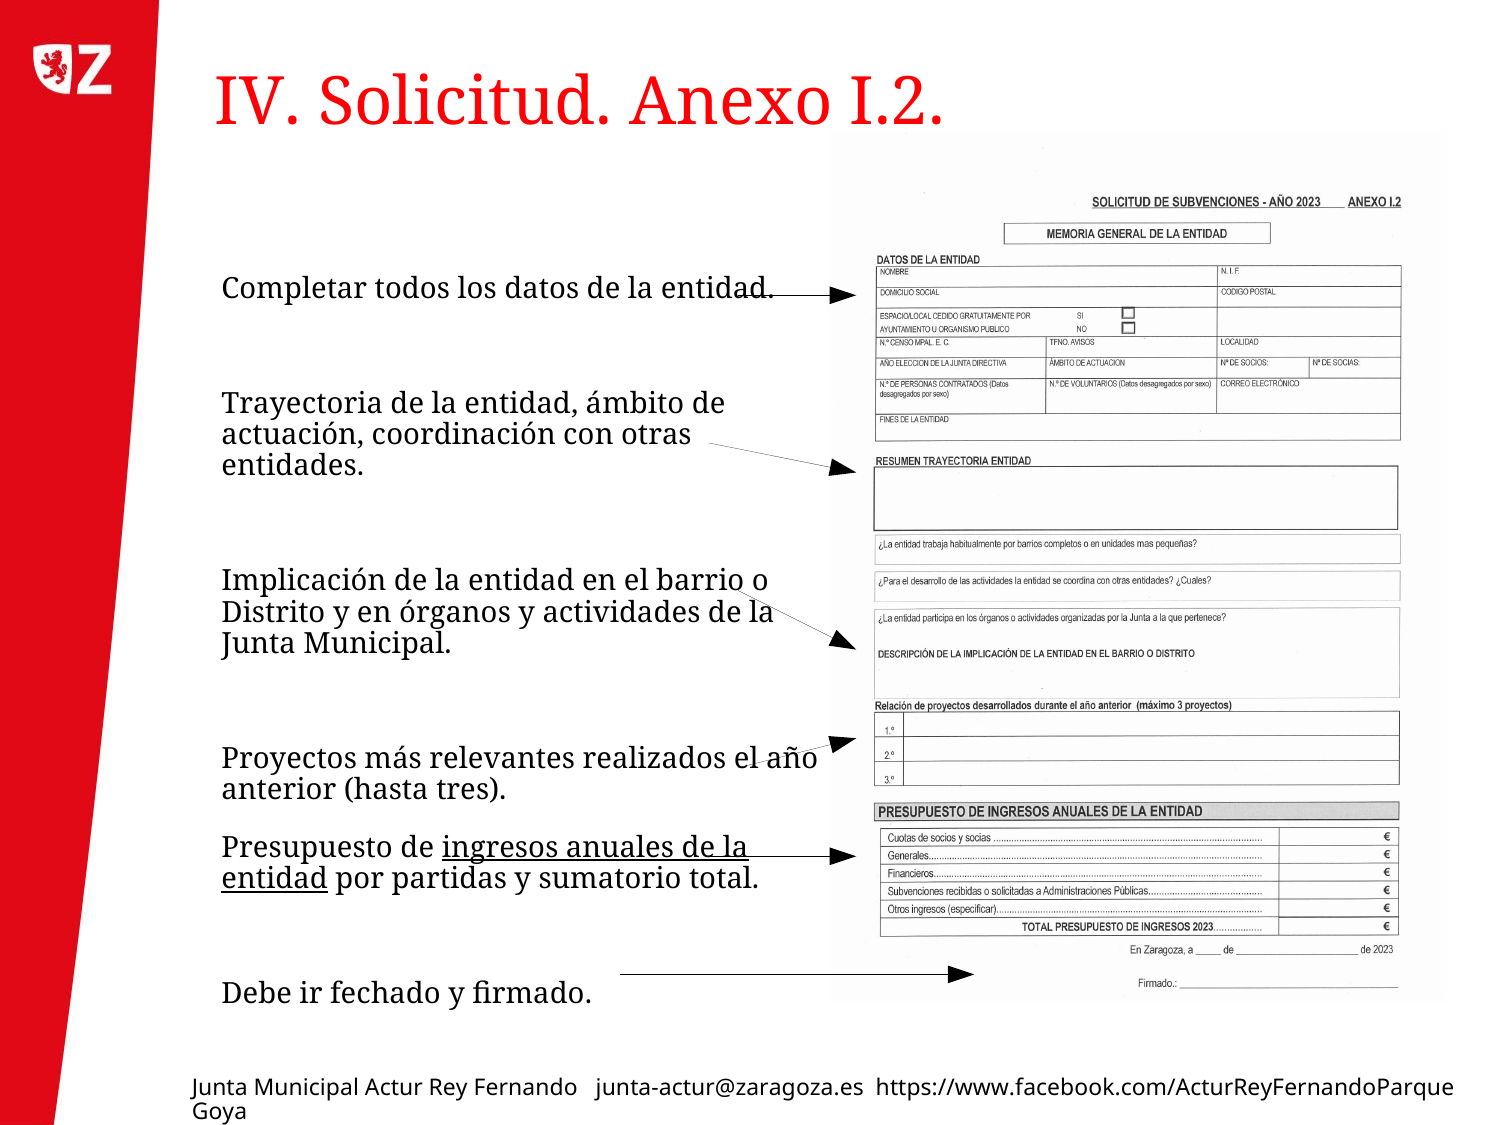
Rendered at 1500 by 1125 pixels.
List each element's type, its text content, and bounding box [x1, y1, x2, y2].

picture [826, 126, 1447, 1004]
text_box IV. Solicitud. Anexo I.2. [199, 49, 1413, 146]
text_box Completar todos los datos de la entidad. Trayectoria de la entidad, ámbito de actuación, coordinación con otras entidades. Implicación de la entidad en el barrio o Distrito y en órganos y actividades de la Junta Municipal. Proyectos más relevantes realizados el año anterior (hasta tres). Presupuesto de ingresos anuales de la entidad por partidas y sumatorio total. Debe ir fechado y firmado. [206, 265, 857, 1047]
picture [0, 0, 160, 1125]
